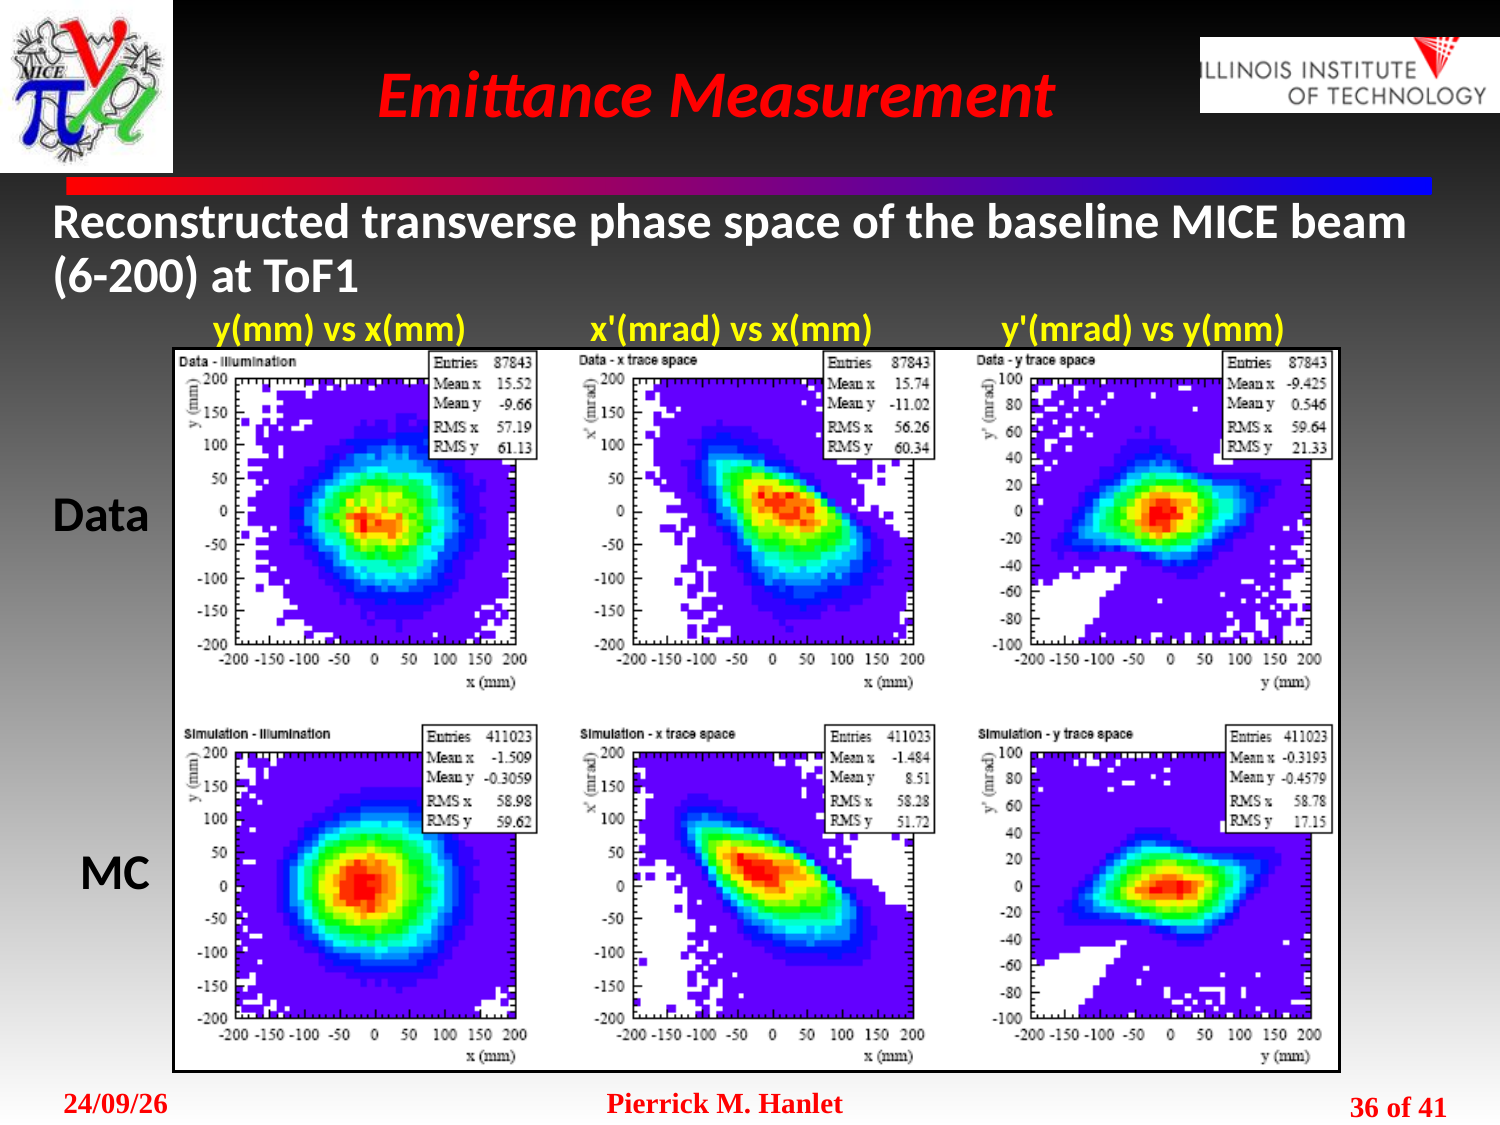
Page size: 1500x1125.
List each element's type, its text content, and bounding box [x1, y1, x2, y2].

picture [0, 0, 173, 173]
picture [174, 350, 1338, 1071]
text_box x'(mrad) vs x(mm) [575, 299, 889, 358]
text_box Data [0, 487, 151, 543]
text_box y(mm) vs x(mm) [198, 299, 482, 358]
list Reconstructed transverse phase space of the baseline MICE beam (6-200) at ToF1 [37, 187, 1426, 313]
text_box MC [0, 844, 151, 901]
title Emittance Measurement [234, 16, 1200, 172]
picture [1200, 37, 1500, 113]
text_box y'(mrad) vs y(mm) [986, 299, 1301, 358]
